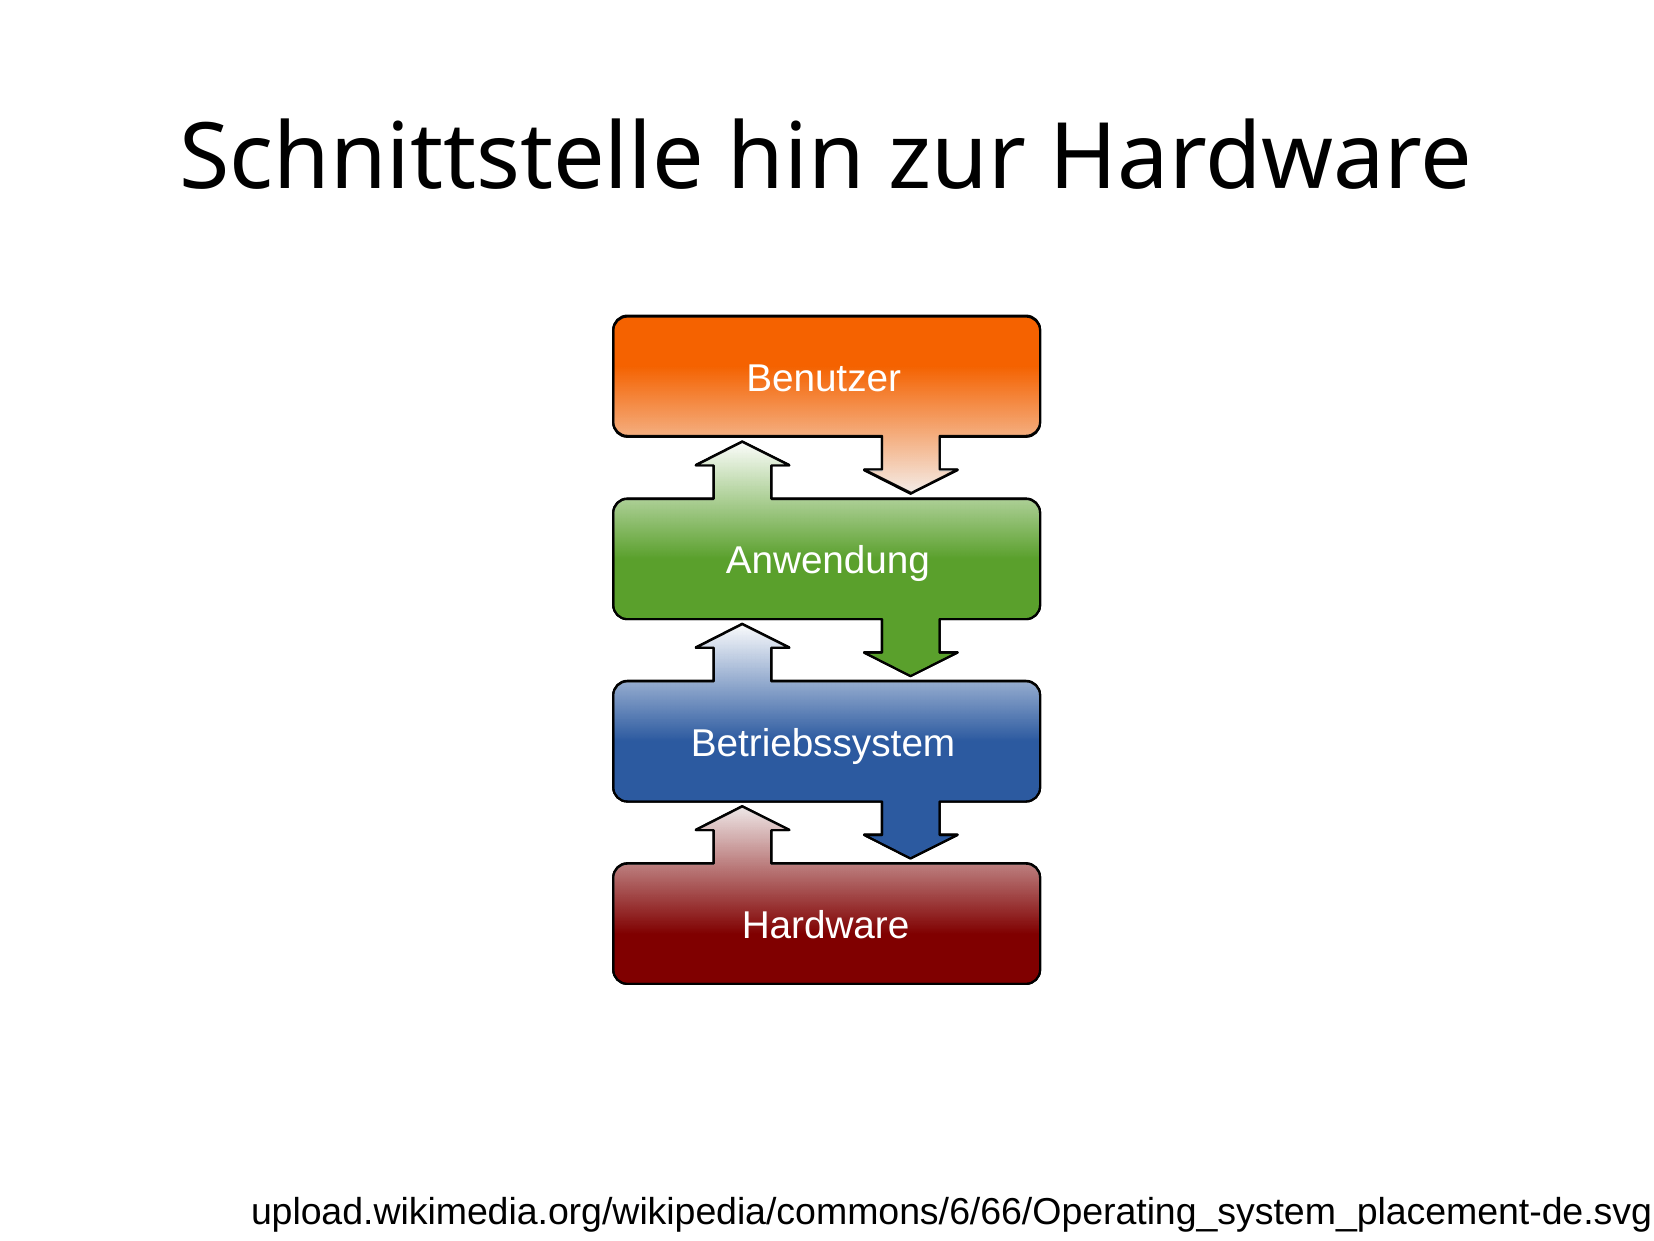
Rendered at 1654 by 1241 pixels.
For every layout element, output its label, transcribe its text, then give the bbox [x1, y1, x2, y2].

title Schnittstelle hin zur Hardware [82, 49, 1571, 257]
picture [583, 290, 1070, 1010]
text_box upload.wikimedia.org/wikipedia/commons/6/66/Operating_system_placement-de.svg [236, 1183, 1654, 1241]
